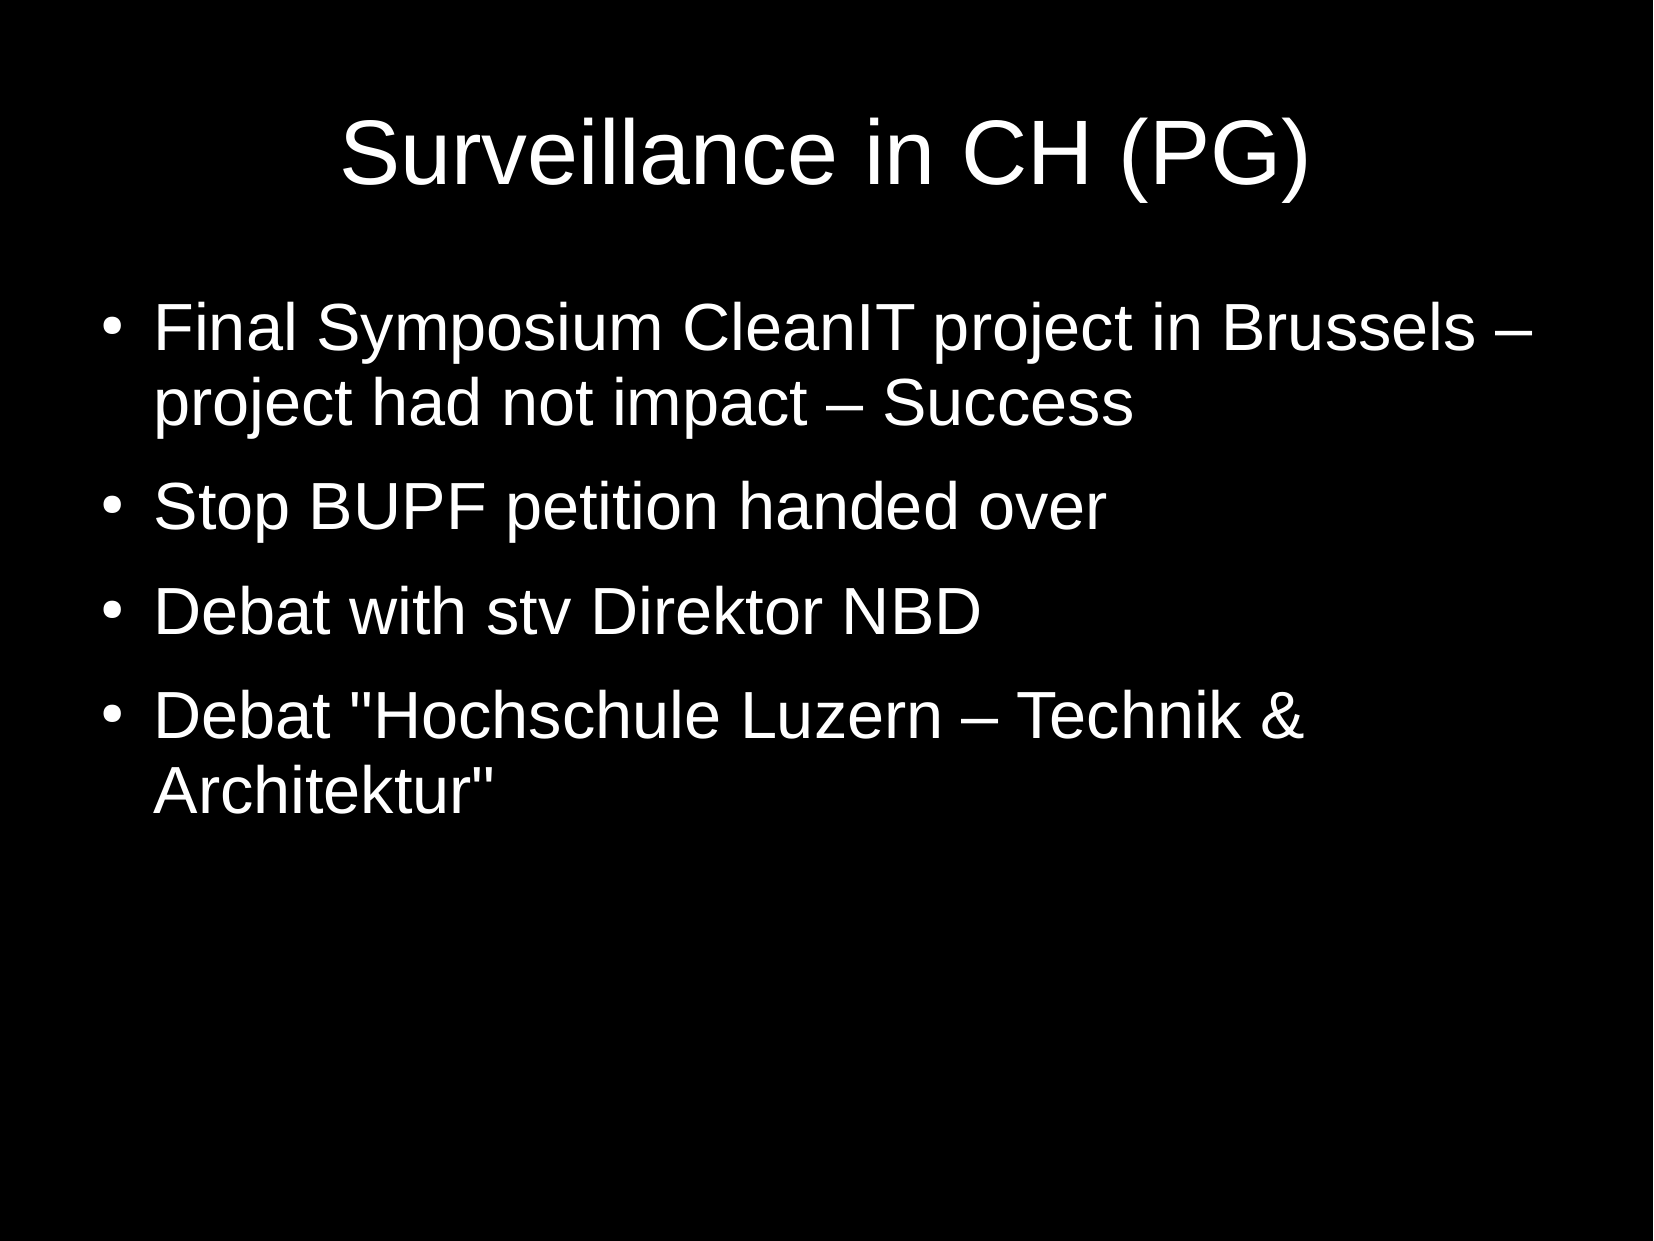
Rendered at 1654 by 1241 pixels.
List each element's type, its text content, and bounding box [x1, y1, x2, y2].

title Surveillance in CH (PG) [82, 49, 1571, 257]
list Final Symposium CleanIT project in Brussels – project had not impact – Success Stop BUPF petition handed over Debat with stv Direktor NBD Debat "Hochschule Luzern – Technik & Architektur" [82, 290, 1571, 1010]
